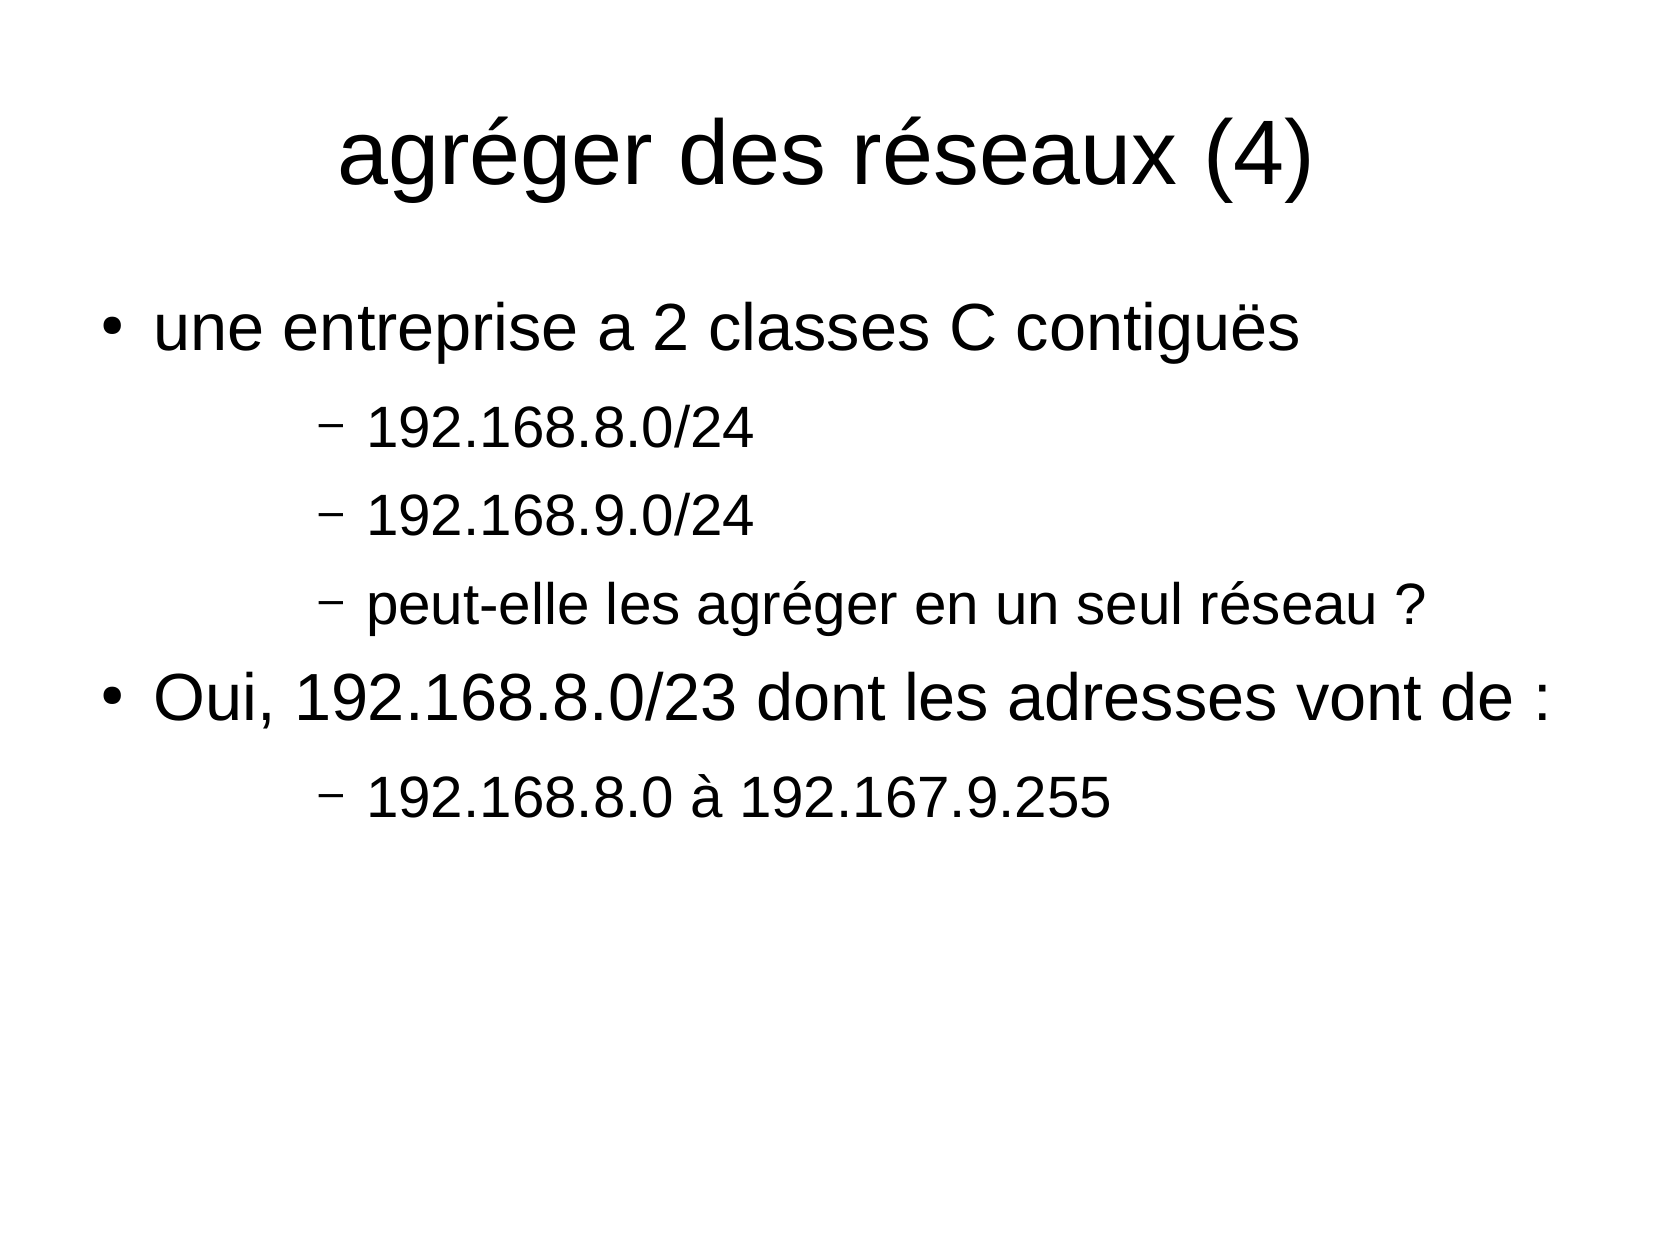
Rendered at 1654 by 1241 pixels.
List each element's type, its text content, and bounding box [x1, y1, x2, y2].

title agréger des réseaux (4) [82, 49, 1571, 257]
list une entreprise a 2 classes C contiguës 192.168.8.0/24 192.168.9.0/24 peut-elle les agréger en un seul réseau ? Oui, 192.168.8.0/23 dont les adresses vont de : 192.168.8.0 à 192.167.9.255 [82, 290, 1571, 1010]
